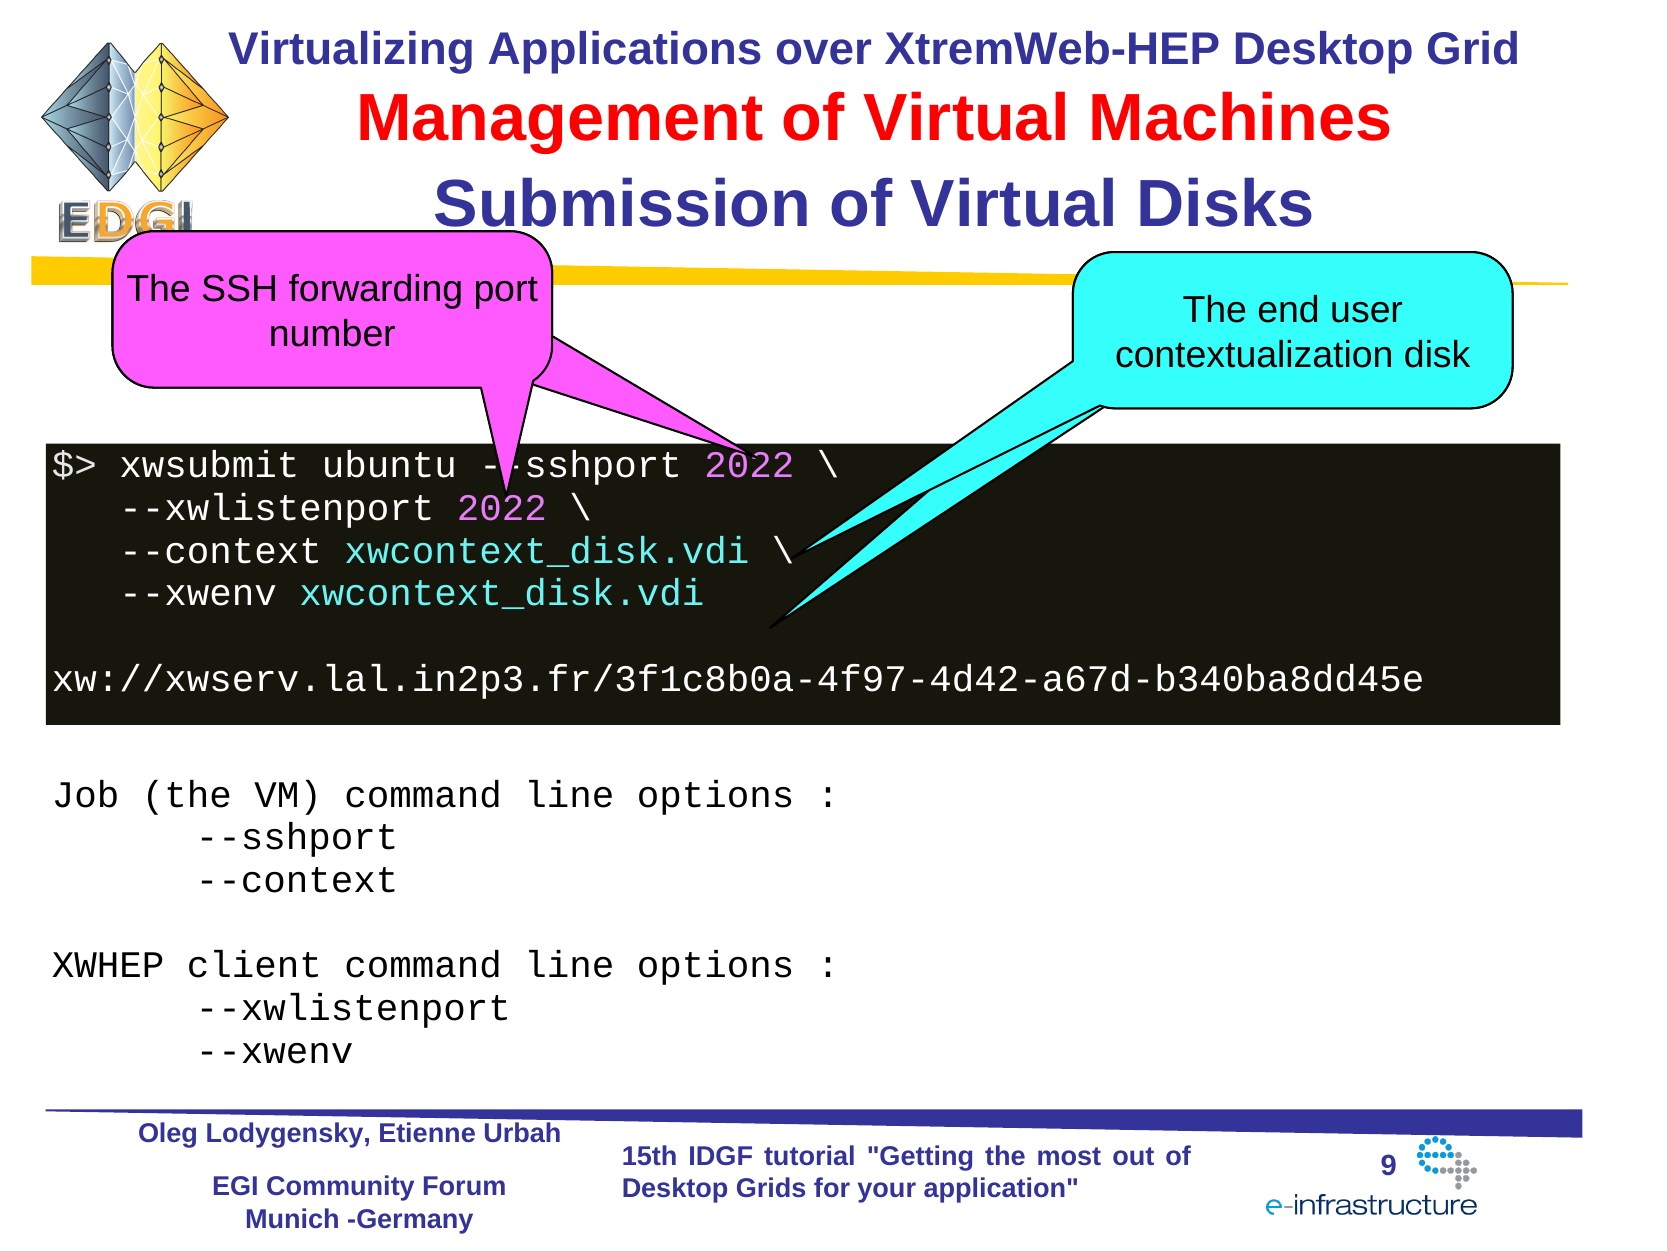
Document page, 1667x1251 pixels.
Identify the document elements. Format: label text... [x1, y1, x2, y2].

text_box Job (the VM) command line options : --sshport --context XWHEP client command line options : --xwlistenport --xwenv [45, 772, 1561, 1142]
picture [1266, 1142, 1477, 1215]
text_box $> xwsubmit ubuntu --sshport 2022 \ --xwlistenport 2022 \ --context xwcontext_disk.vdi \ --xwenv xwcontext_disk.vdi xw://xwserv.lal.in2p3.fr/3f1c8b0a-4f97-4d42-a67d-b340ba8dd45e [45, 443, 1561, 725]
text_box The SSH forwarding port number [112, 231, 553, 497]
text_box Virtualizing Applications over XtremWeb-HEP Desktop Grid Management of Virtual Machines Submission of Virtual Disks [227, 16, 1530, 242]
picture [31, 37, 227, 249]
text_box The end user contextualization disk [769, 406, 1104, 628]
text_box The end user contextualization disk [791, 252, 1513, 559]
text_box The SSH forwarding port number [533, 336, 756, 458]
